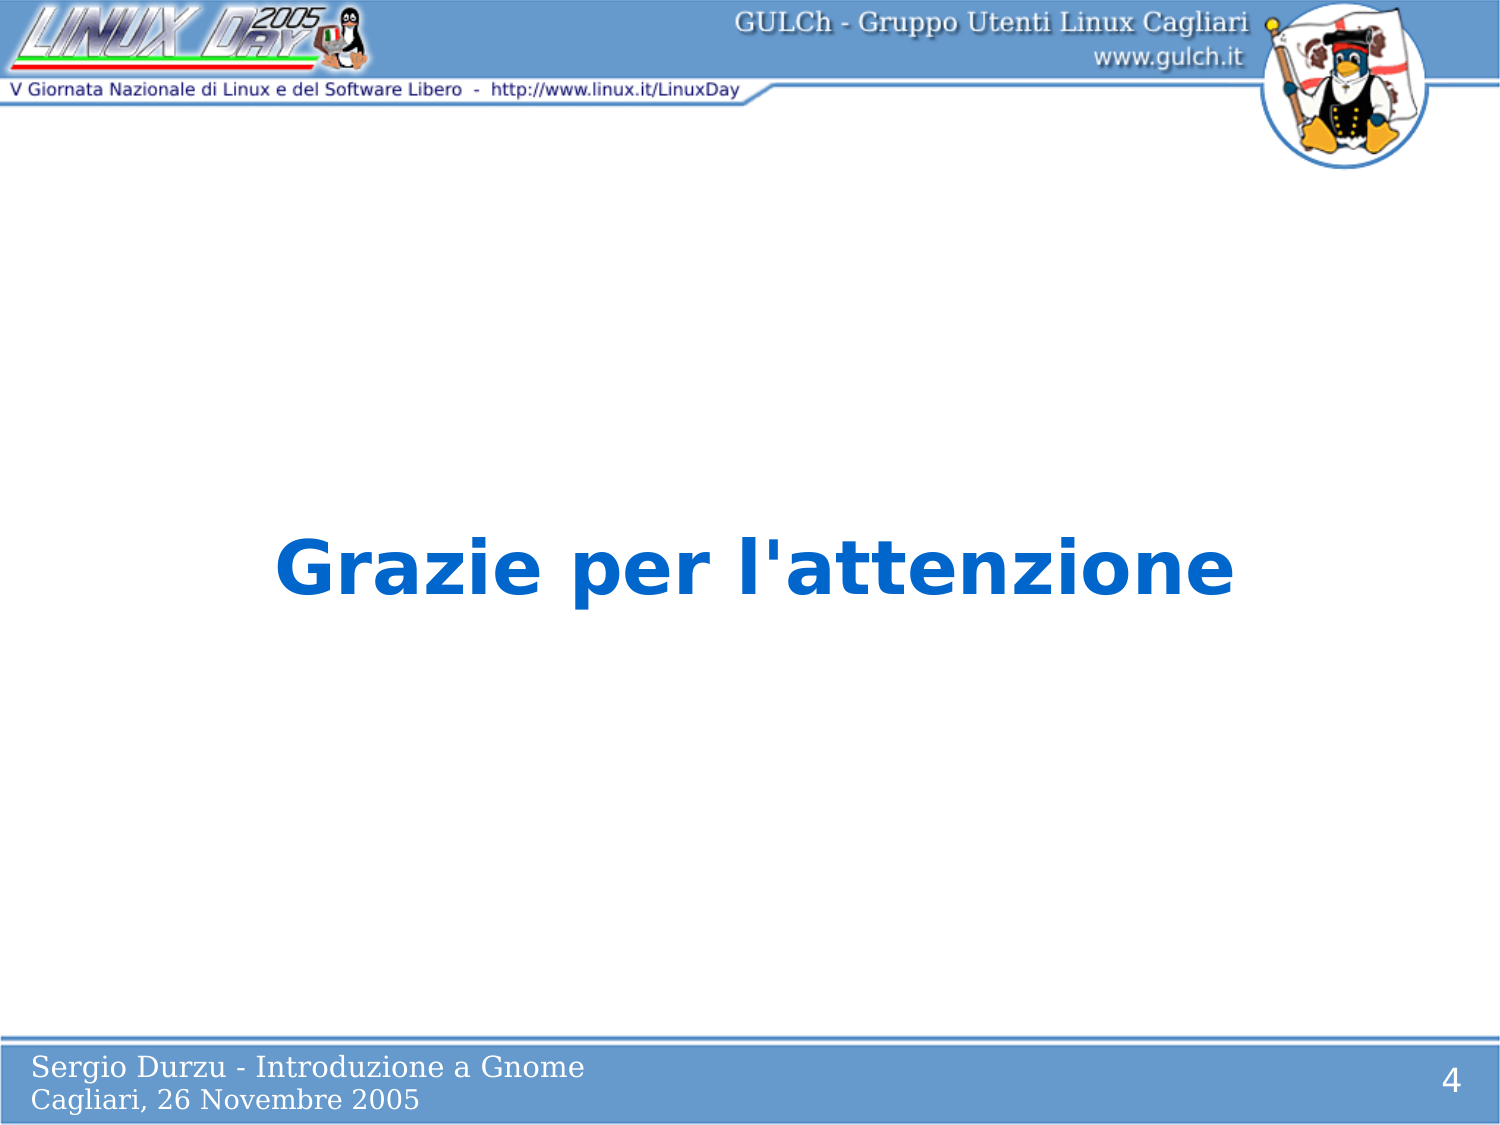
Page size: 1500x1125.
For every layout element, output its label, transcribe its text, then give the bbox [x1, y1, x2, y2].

picture [0, 0, 1500, 1125]
text_box Grazie per l'attenzione [274, 525, 1238, 613]
